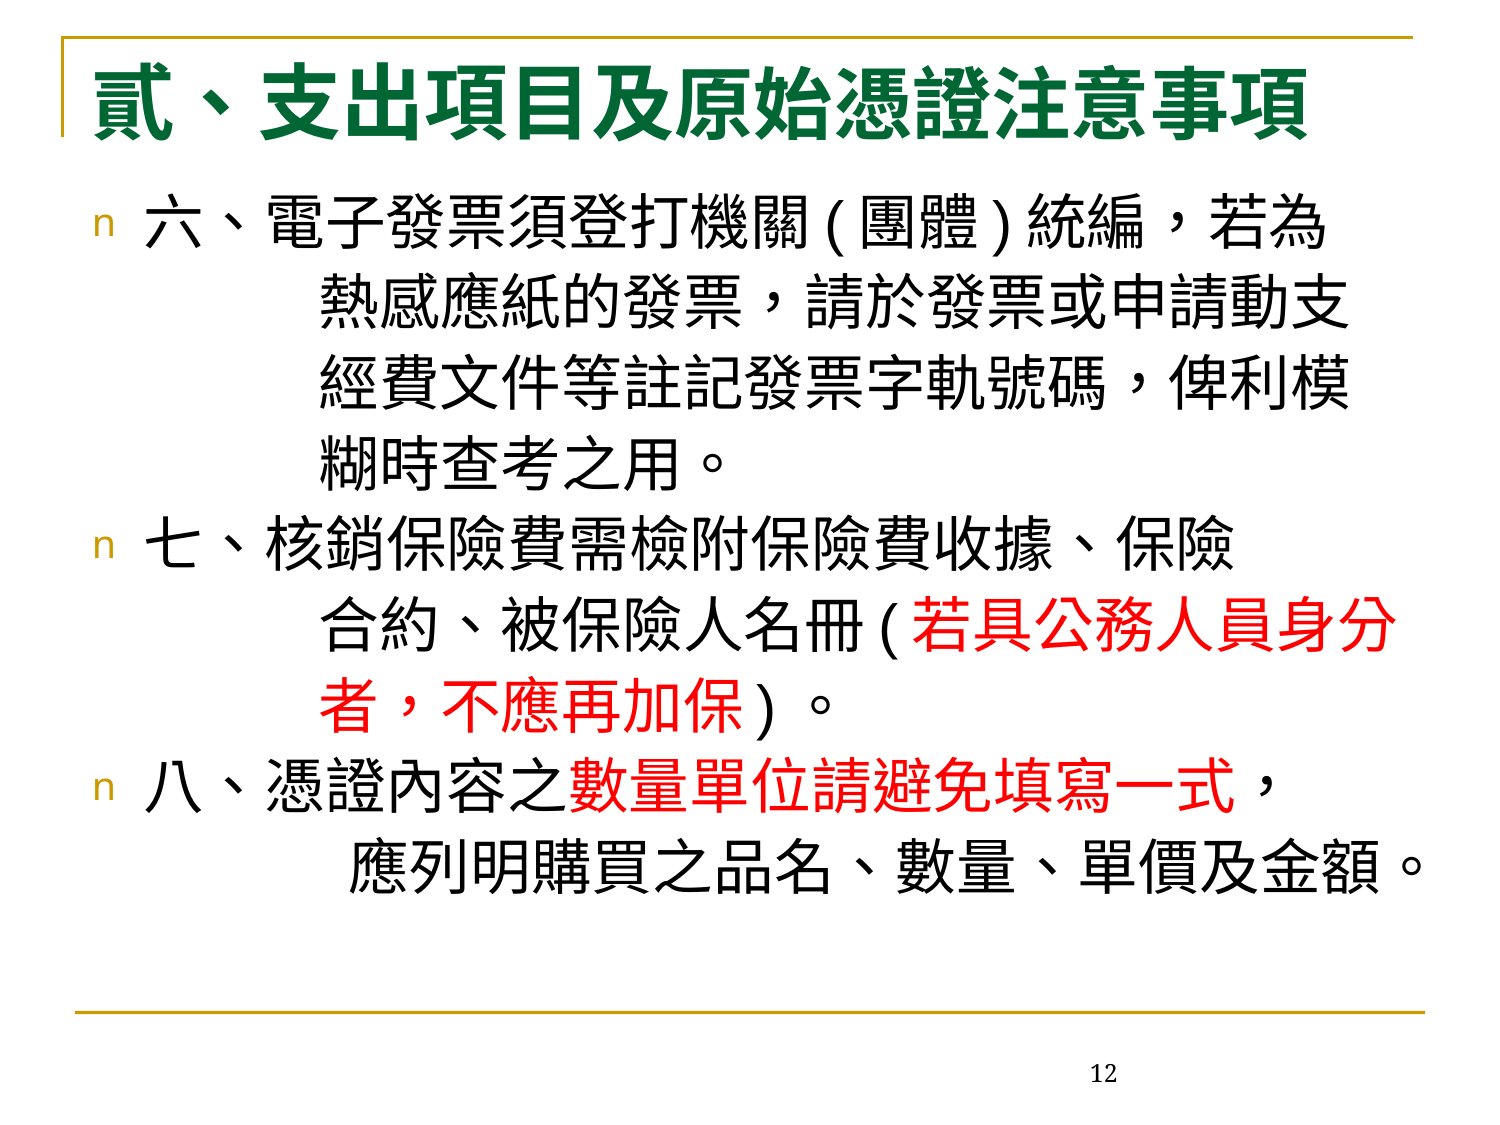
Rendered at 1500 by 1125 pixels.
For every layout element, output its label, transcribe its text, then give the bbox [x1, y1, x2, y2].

text_box [1074, 1024, 1426, 1100]
list 六、電子發票須登打機關(團體)統編，若為 熱感應紙的發票，請於發票或申請動支 經費文件等註記發票字軌號碼，俾利模 糊時查考之用。 七、核銷保險費需檢附保險費收據、保險 合約、被保險人名冊(若具公務人員身分 者，不應再加保)。 八、憑證內容之數量單位請避免填寫一式， 應列明購買之品名、數量、單價及金額。 [76, 184, 1427, 988]
title 貳、支出項目及原始憑證注意事項 [76, 42, 1427, 184]
